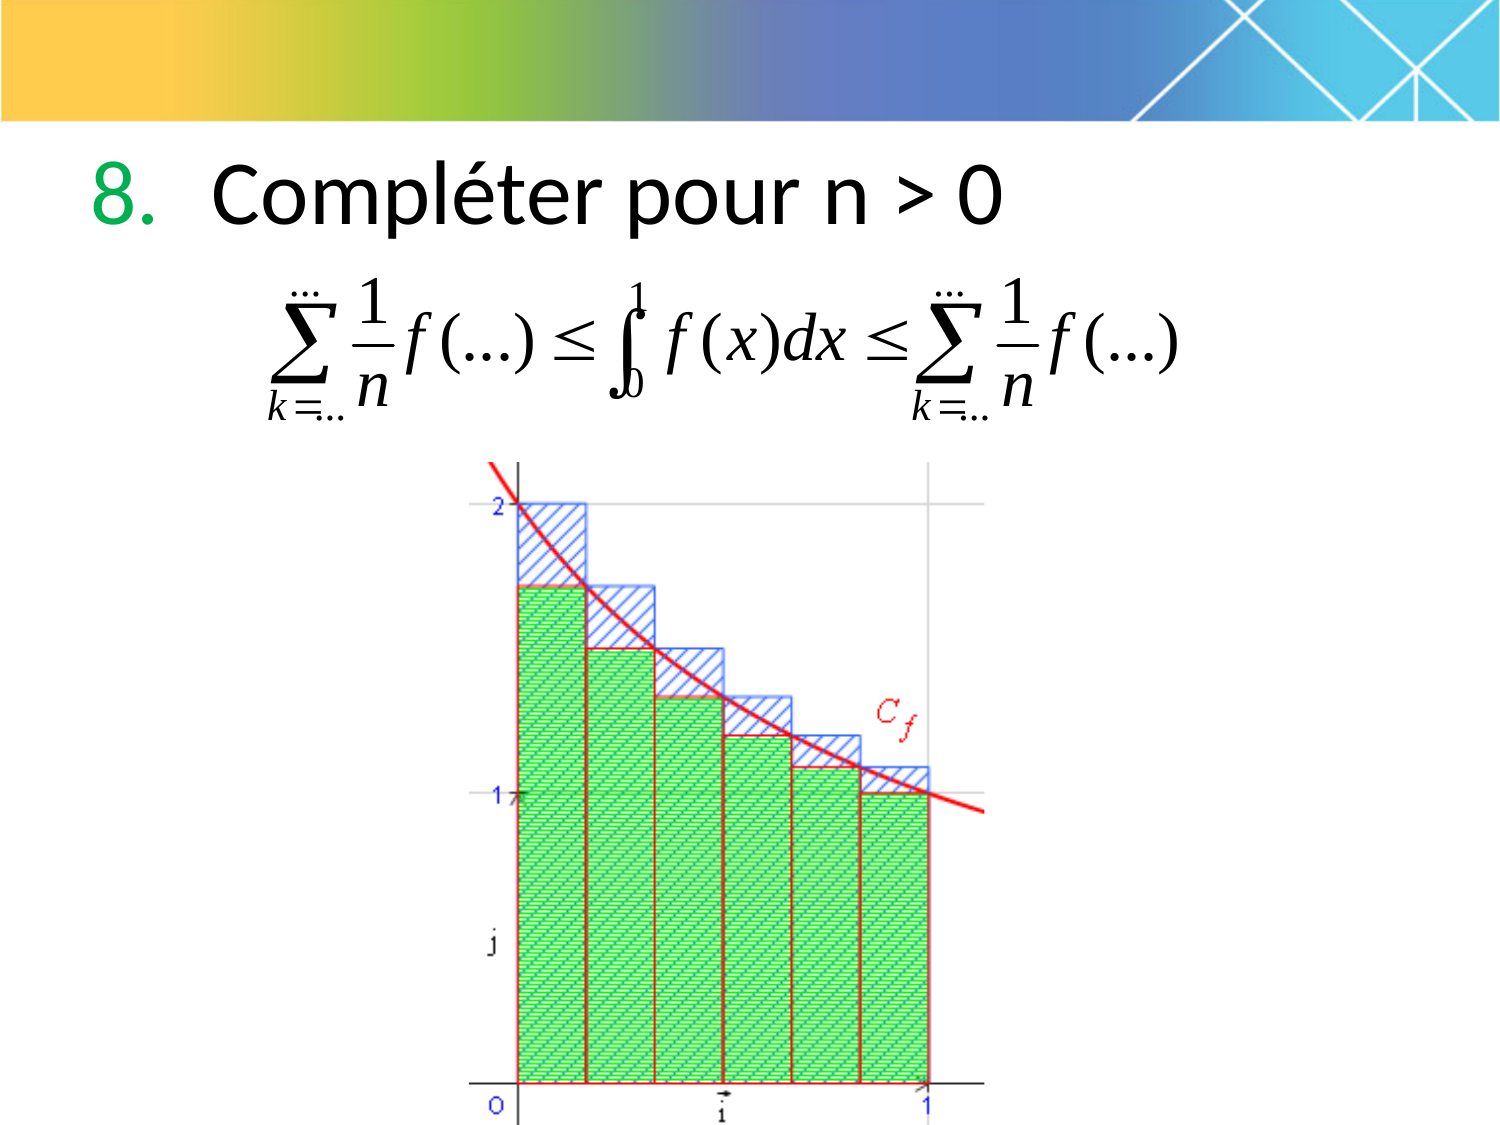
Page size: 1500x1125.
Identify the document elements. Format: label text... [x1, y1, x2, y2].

chart [257, 257, 1191, 434]
picture [468, 462, 985, 1125]
picture [0, 0, 1500, 123]
title Compléter pour n > 0 [75, 117, 1500, 258]
